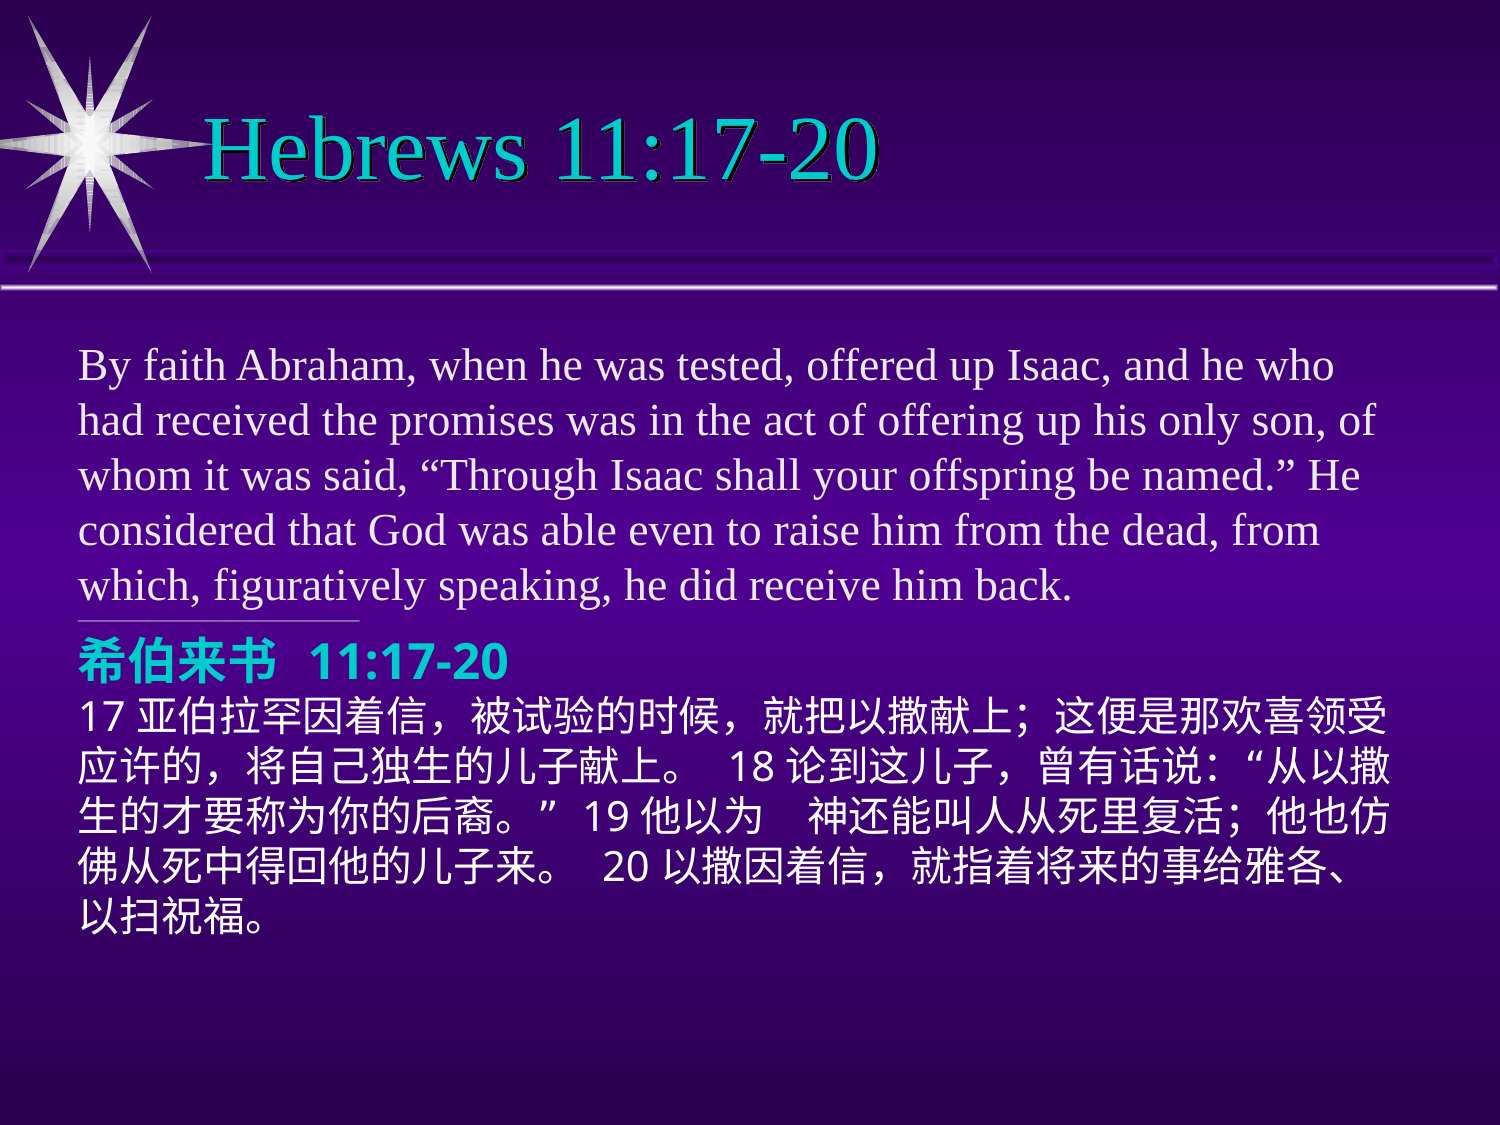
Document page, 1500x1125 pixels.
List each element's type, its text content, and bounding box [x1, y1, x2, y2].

text_box By faith Abraham, when he was tested, offered up Isaac, and he who had received the promises was in the act of offering up his only son, of whom it was said, “Through Isaac shall your offspring be named.” He considered that God was able even to raise him from the dead, from which, figuratively speaking, he did receive him back. ──────────────────────── 希伯来书 11:17-20 17亚伯拉罕因着信，被试验的时候，就把以撒献上；这便是那欢喜领受应许的，将自己独生的儿子献上。 18论到这儿子，曾有话说：“从以撒生的才要称为你的后裔。” 19他以为 神还能叫人从死里复活；他也仿佛从死中得回他的儿子来。 20以撒因着信，就指着将来的事给雅各、以扫祝福。 [63, 327, 1426, 1103]
title Hebrews 11:17-20 [187, 56, 1463, 244]
